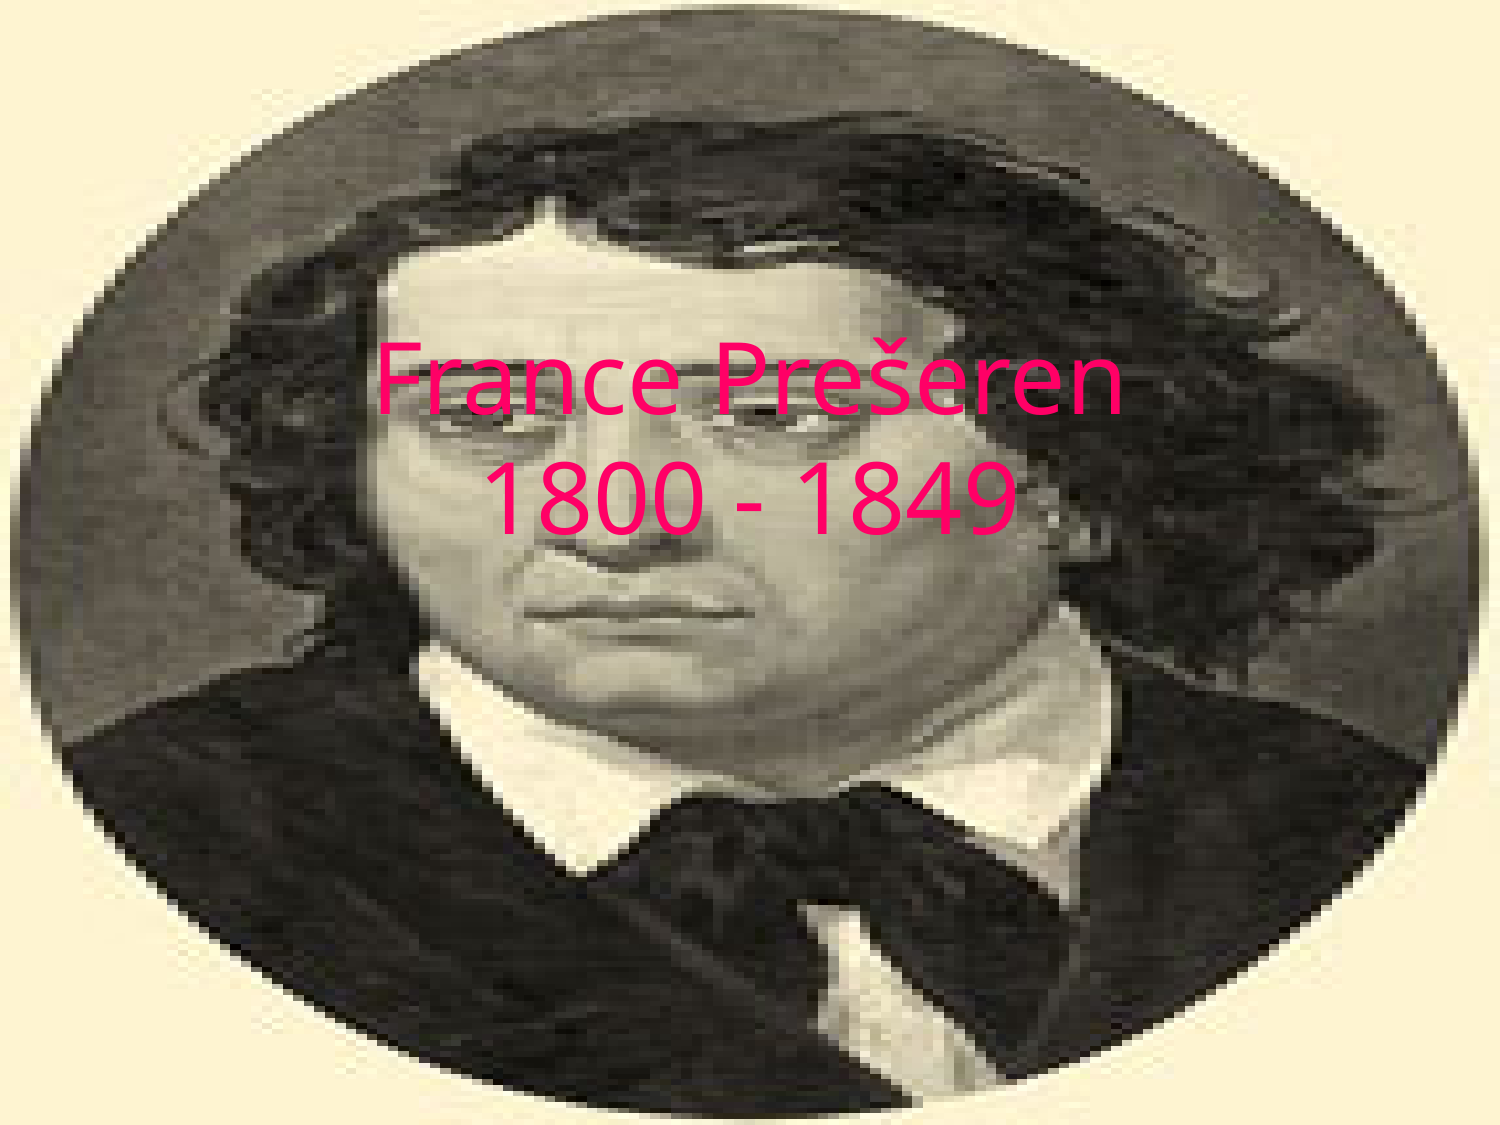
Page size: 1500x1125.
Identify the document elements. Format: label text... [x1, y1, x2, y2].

subtitle [225, 637, 1275, 925]
picture [0, 0, 1500, 1125]
title France Prešeren 1800 - 1849 [112, 307, 1388, 563]
